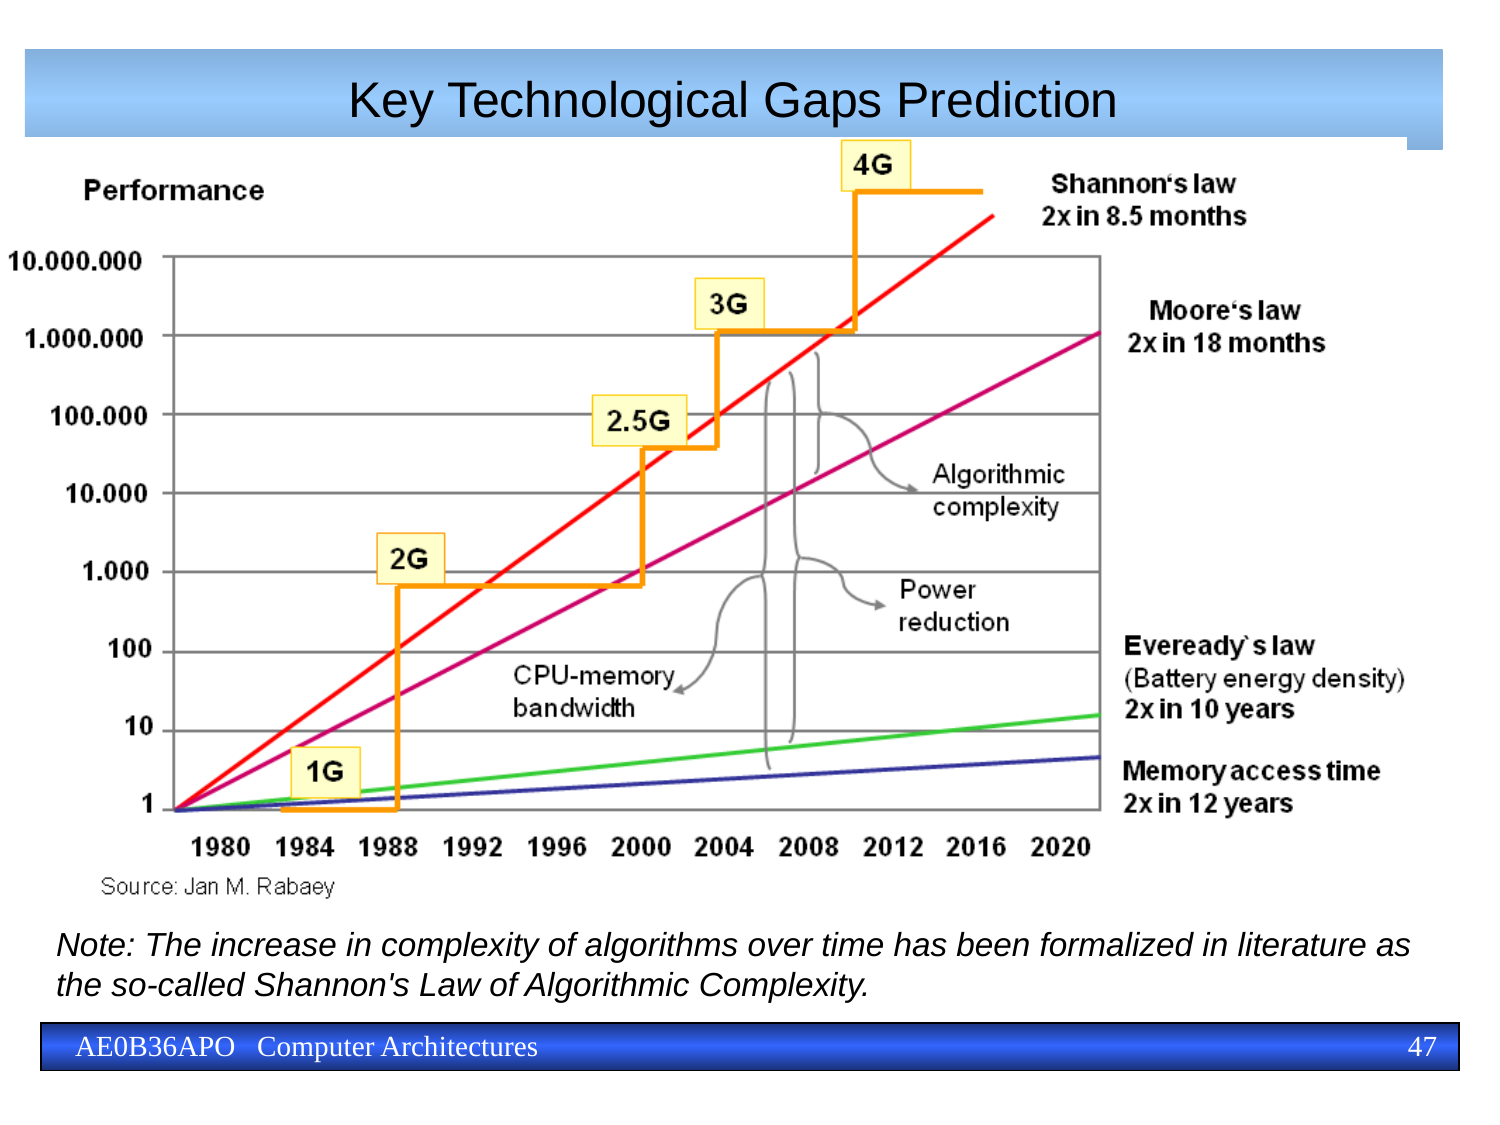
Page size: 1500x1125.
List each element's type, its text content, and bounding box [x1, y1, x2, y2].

picture [5, 137, 1407, 903]
text_box Note: The increase in complexity of algorithms over time has been formalized in literature as the so-called Shannon's Law of Algorithmic Complexity. [41, 915, 1459, 1011]
title Key Technological Gaps Prediction [24, 49, 1443, 150]
